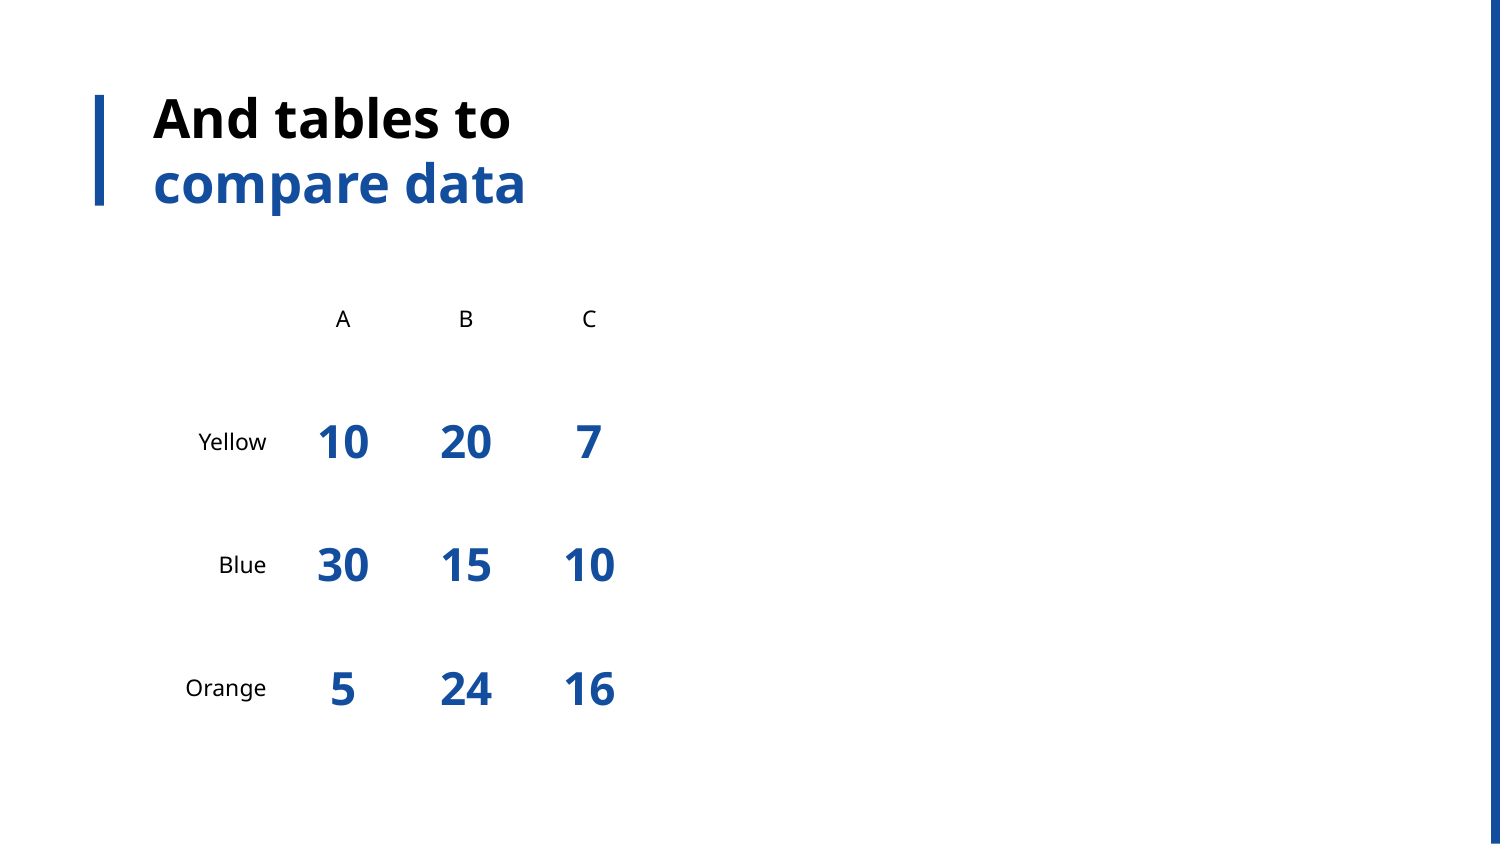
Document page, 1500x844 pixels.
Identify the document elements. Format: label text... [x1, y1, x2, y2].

title And tables to compare data [138, 69, 668, 210]
table_header B [405, 257, 528, 380]
table_cell 10 [282, 380, 405, 503]
table_cell Blue [159, 503, 282, 626]
table_header A [282, 257, 405, 380]
table_cell 30 [282, 503, 405, 626]
table_cell 20 [405, 380, 528, 503]
table_cell 5 [282, 626, 405, 749]
table_cell 24 [405, 626, 528, 749]
table_cell Yellow [159, 380, 282, 503]
table_cell Orange [159, 626, 282, 749]
table_cell 15 [405, 503, 528, 626]
table_cell 10 [528, 503, 651, 626]
table_cell 7 [528, 380, 651, 503]
table_header C [528, 257, 651, 380]
table_cell 16 [528, 626, 651, 749]
table_header [159, 257, 282, 380]
